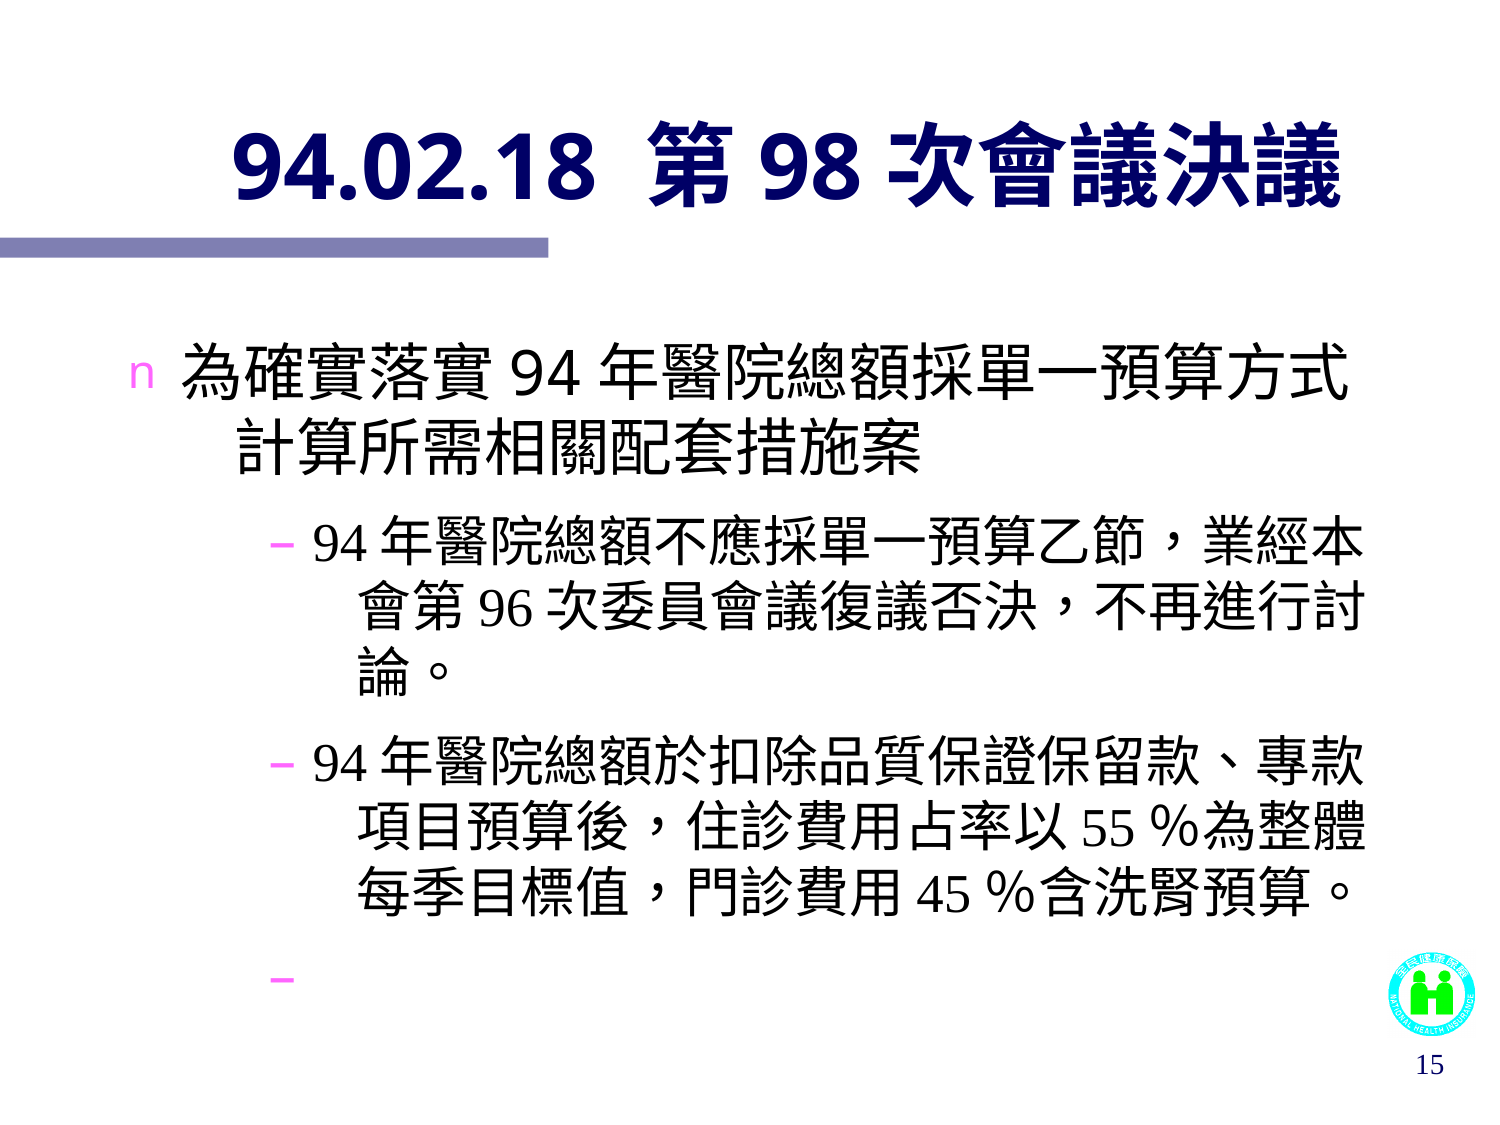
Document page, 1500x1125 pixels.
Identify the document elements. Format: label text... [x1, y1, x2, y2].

title 94.02.18 第98次會議決議 [150, 37, 1426, 225]
list 為確實落實94年醫院總額採單一預算方式計算所需相關配套措施案 94年醫院總額不應採單一預算乙節，業經本會第96次委員會議復議否決，不再進行討論。 94年醫院總額於扣除品質保證保留款、專款項目預算後，住診費用占率以55％為整體每季目標值，門診費用45％含洗腎預算。 [112, 324, 1388, 1000]
text_box [1400, 1037, 1476, 1125]
